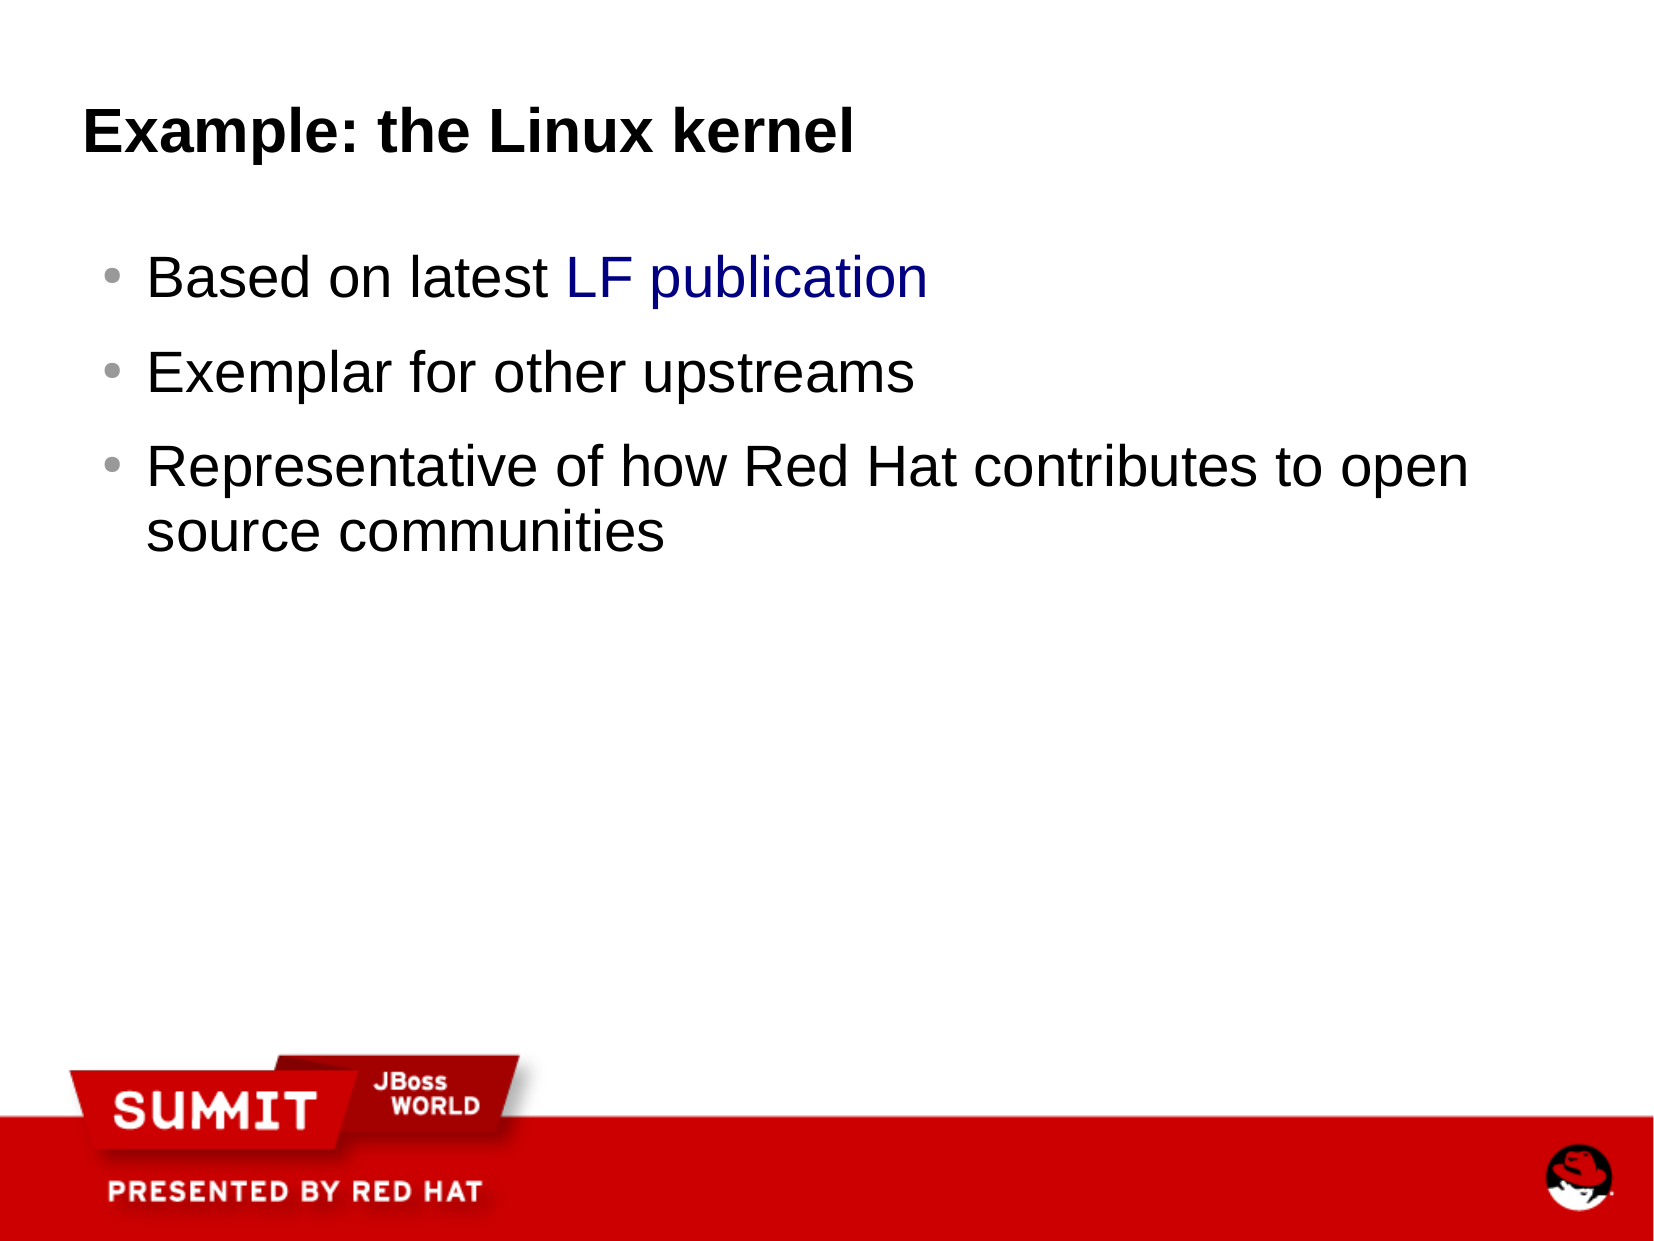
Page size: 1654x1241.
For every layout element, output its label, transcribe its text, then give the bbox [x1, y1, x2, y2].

title Example: the Linux kernel [82, 37, 1571, 226]
picture [0, 1043, 1654, 1241]
list Based on latest LF publication Exemplar for other upstreams Representative of how Red Hat contributes to open source communities [86, 244, 1576, 1039]
